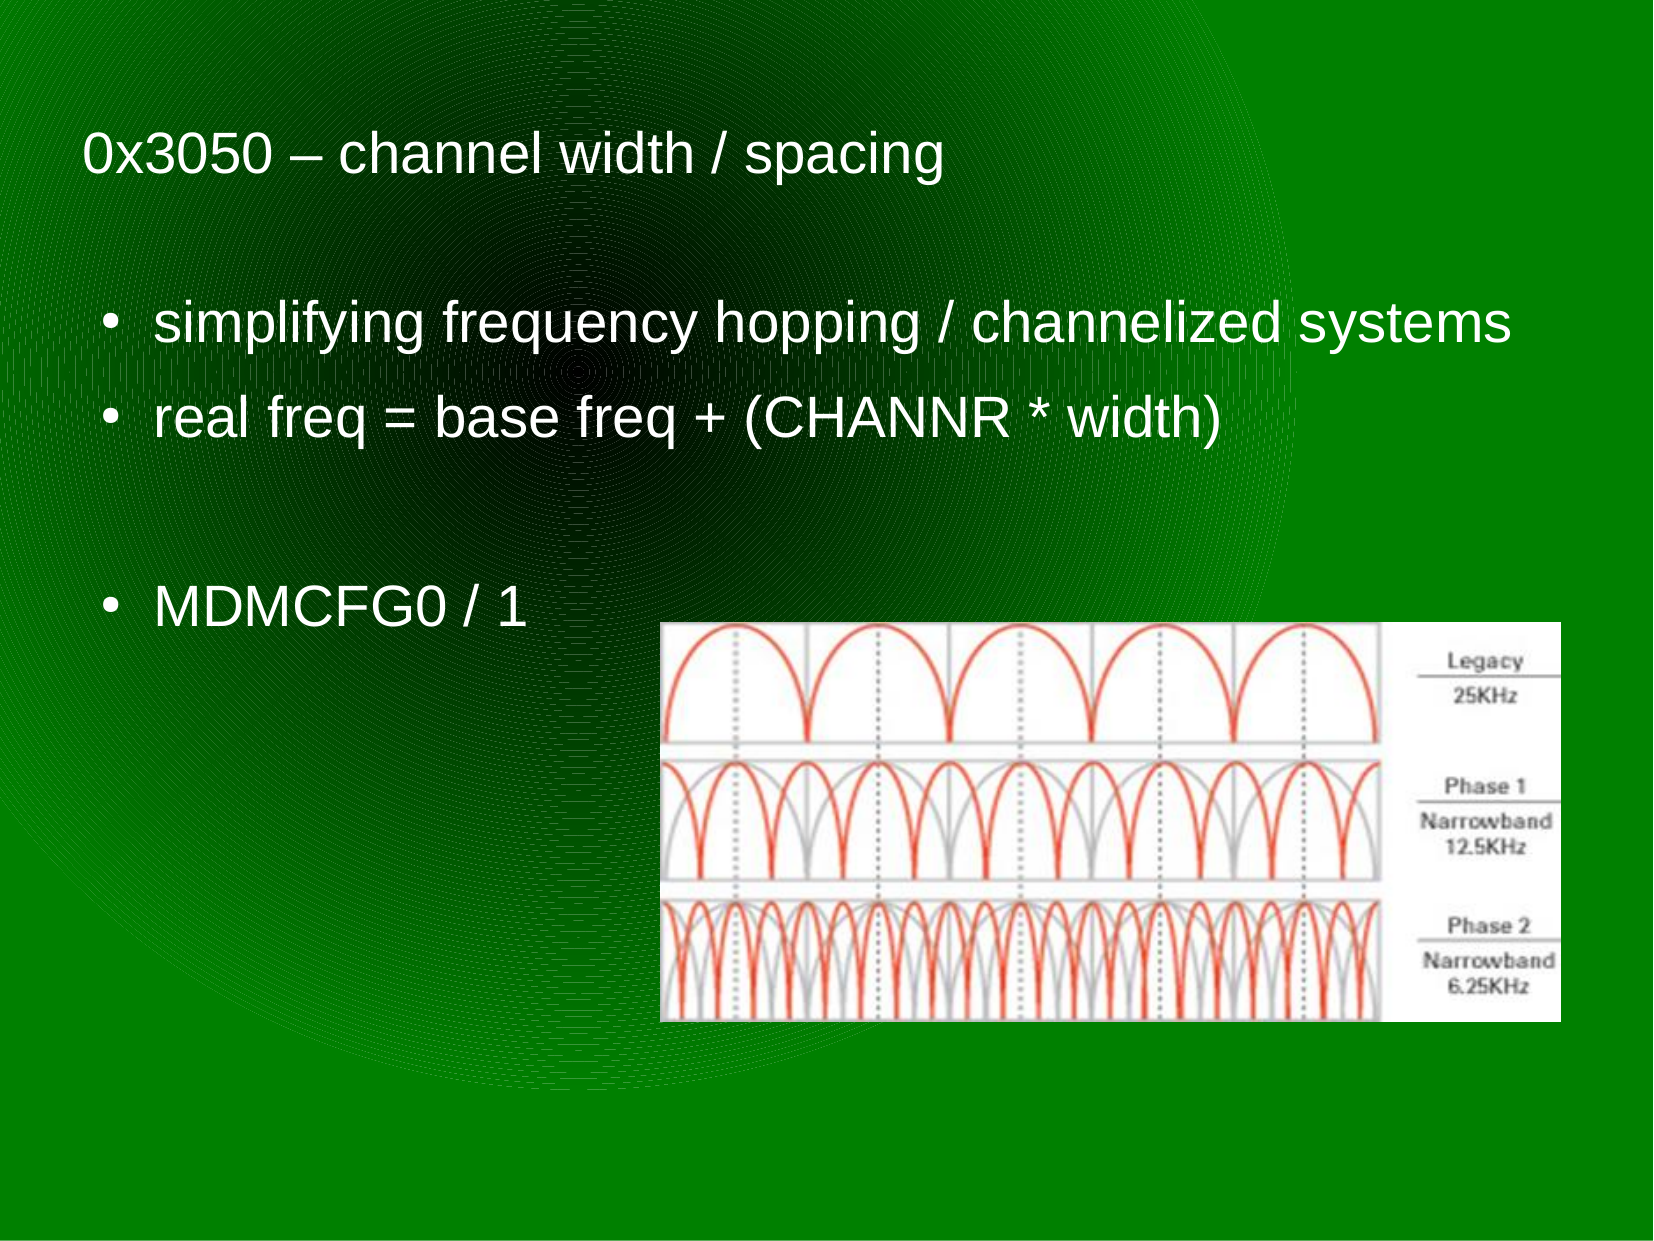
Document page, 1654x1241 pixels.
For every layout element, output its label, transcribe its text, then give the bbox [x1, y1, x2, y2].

title 0x3050 – channel width / spacing [82, 49, 1571, 257]
list simplifying frequency hopping / channelized systems real freq = base freq + (CHANNR * width) MDMCFG0 / 1 [82, 290, 1571, 1109]
picture [660, 622, 1561, 1022]
